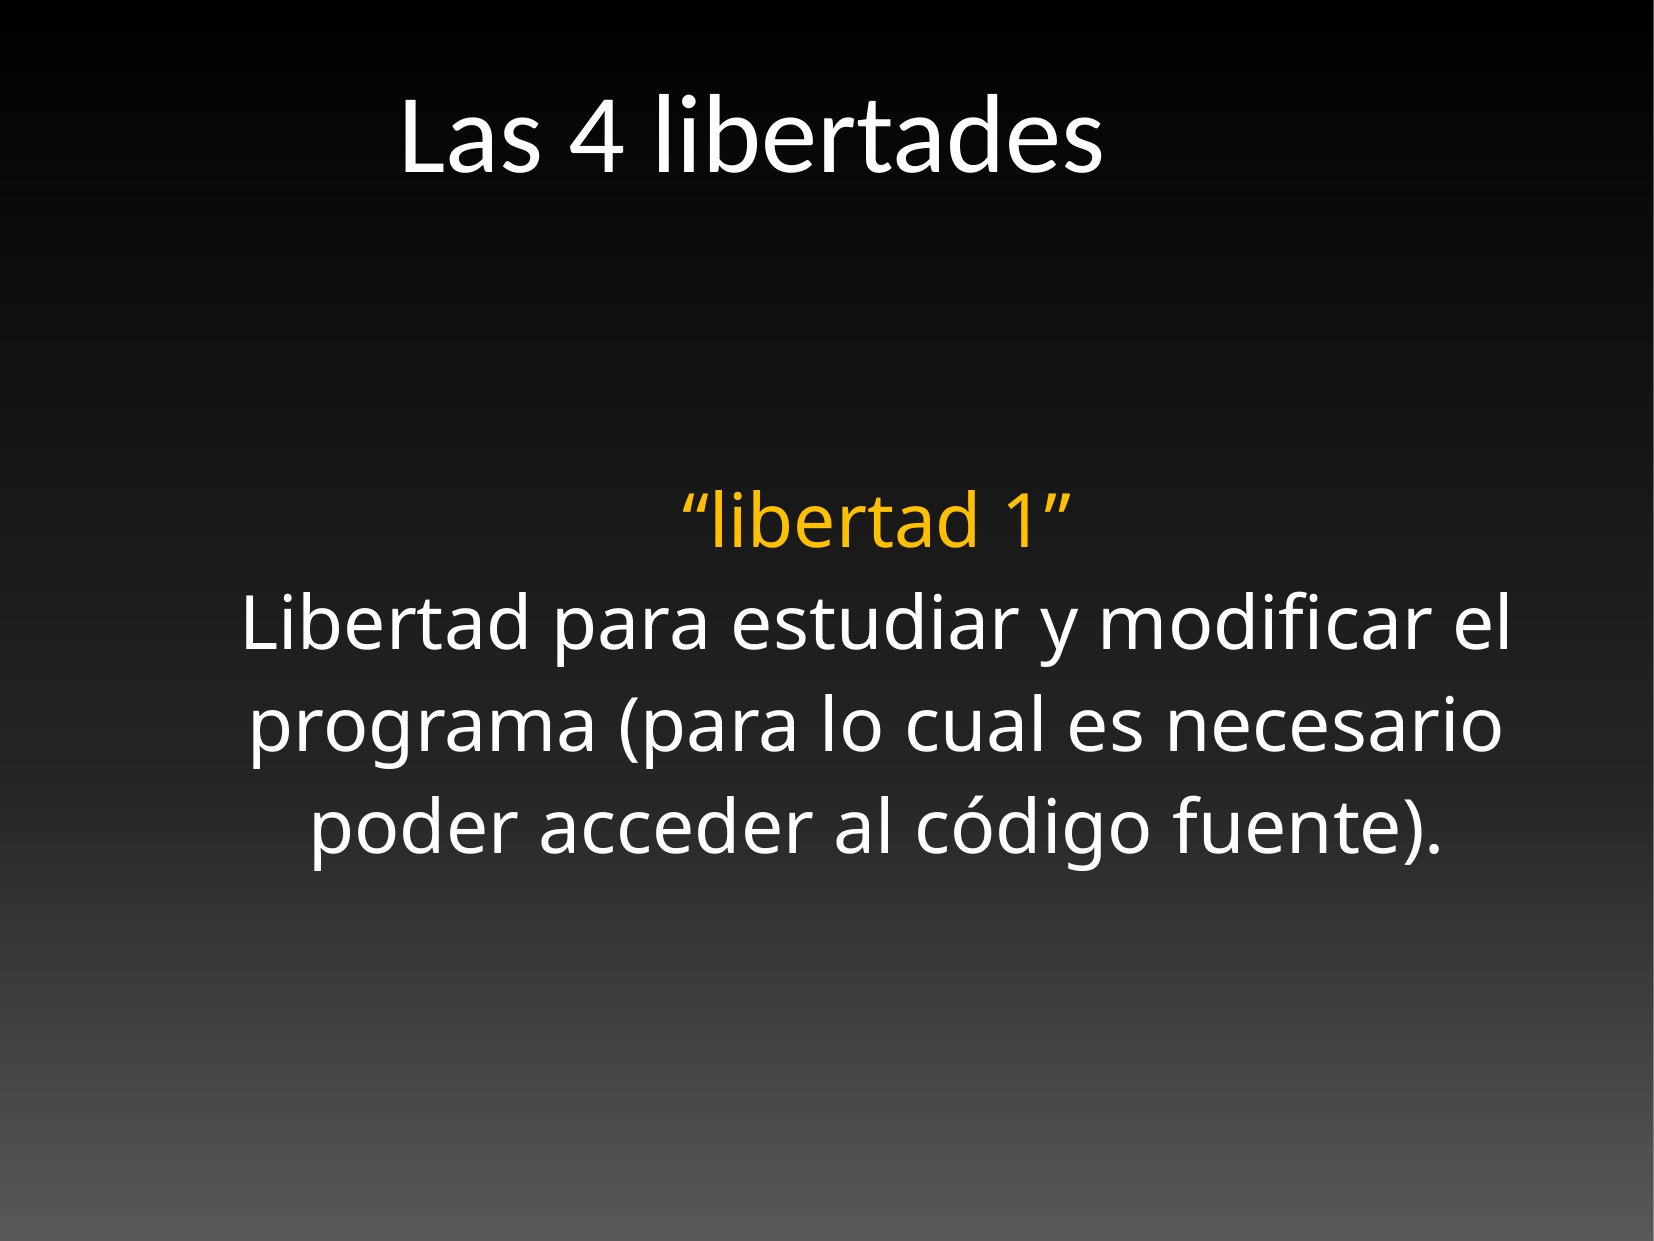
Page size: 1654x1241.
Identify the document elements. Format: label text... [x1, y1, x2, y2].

text_box Las 4 libertades [383, 80, 1321, 208]
picture [0, 0, 1654, 1241]
text_box “libertad 1” Libertad para estudiar y modificar el programa (para lo cual es necesario poder acceder al código fuente). [124, 459, 1630, 884]
